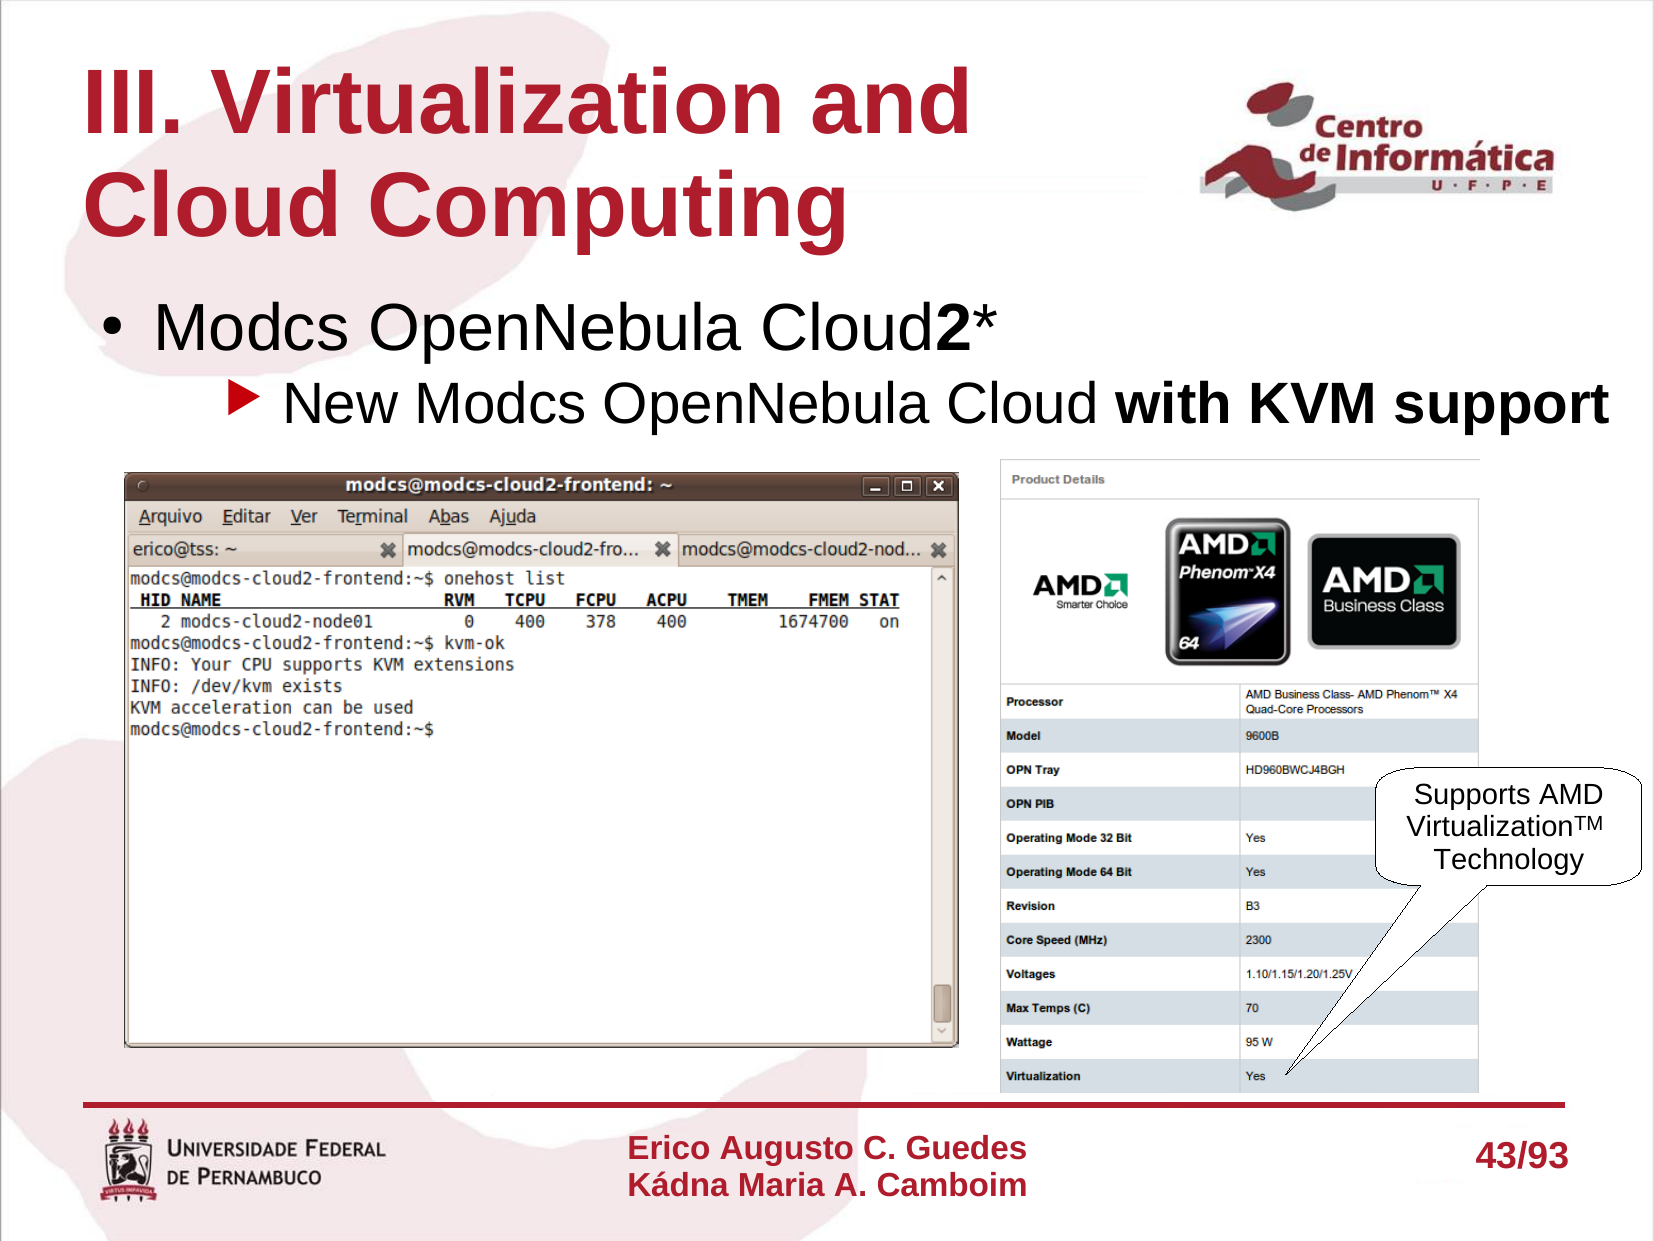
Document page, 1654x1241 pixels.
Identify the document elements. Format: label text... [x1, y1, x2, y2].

list Modcs OpenNebula Cloud2* New Modcs OpenNebula Cloud with KVM support [82, 290, 1625, 1094]
text_box Supports AMD VirtualizationTM Technology [1285, 767, 1642, 1075]
title III. Virtualization and Cloud Computing [82, 34, 1571, 272]
picture [0, 0, 1654, 1241]
